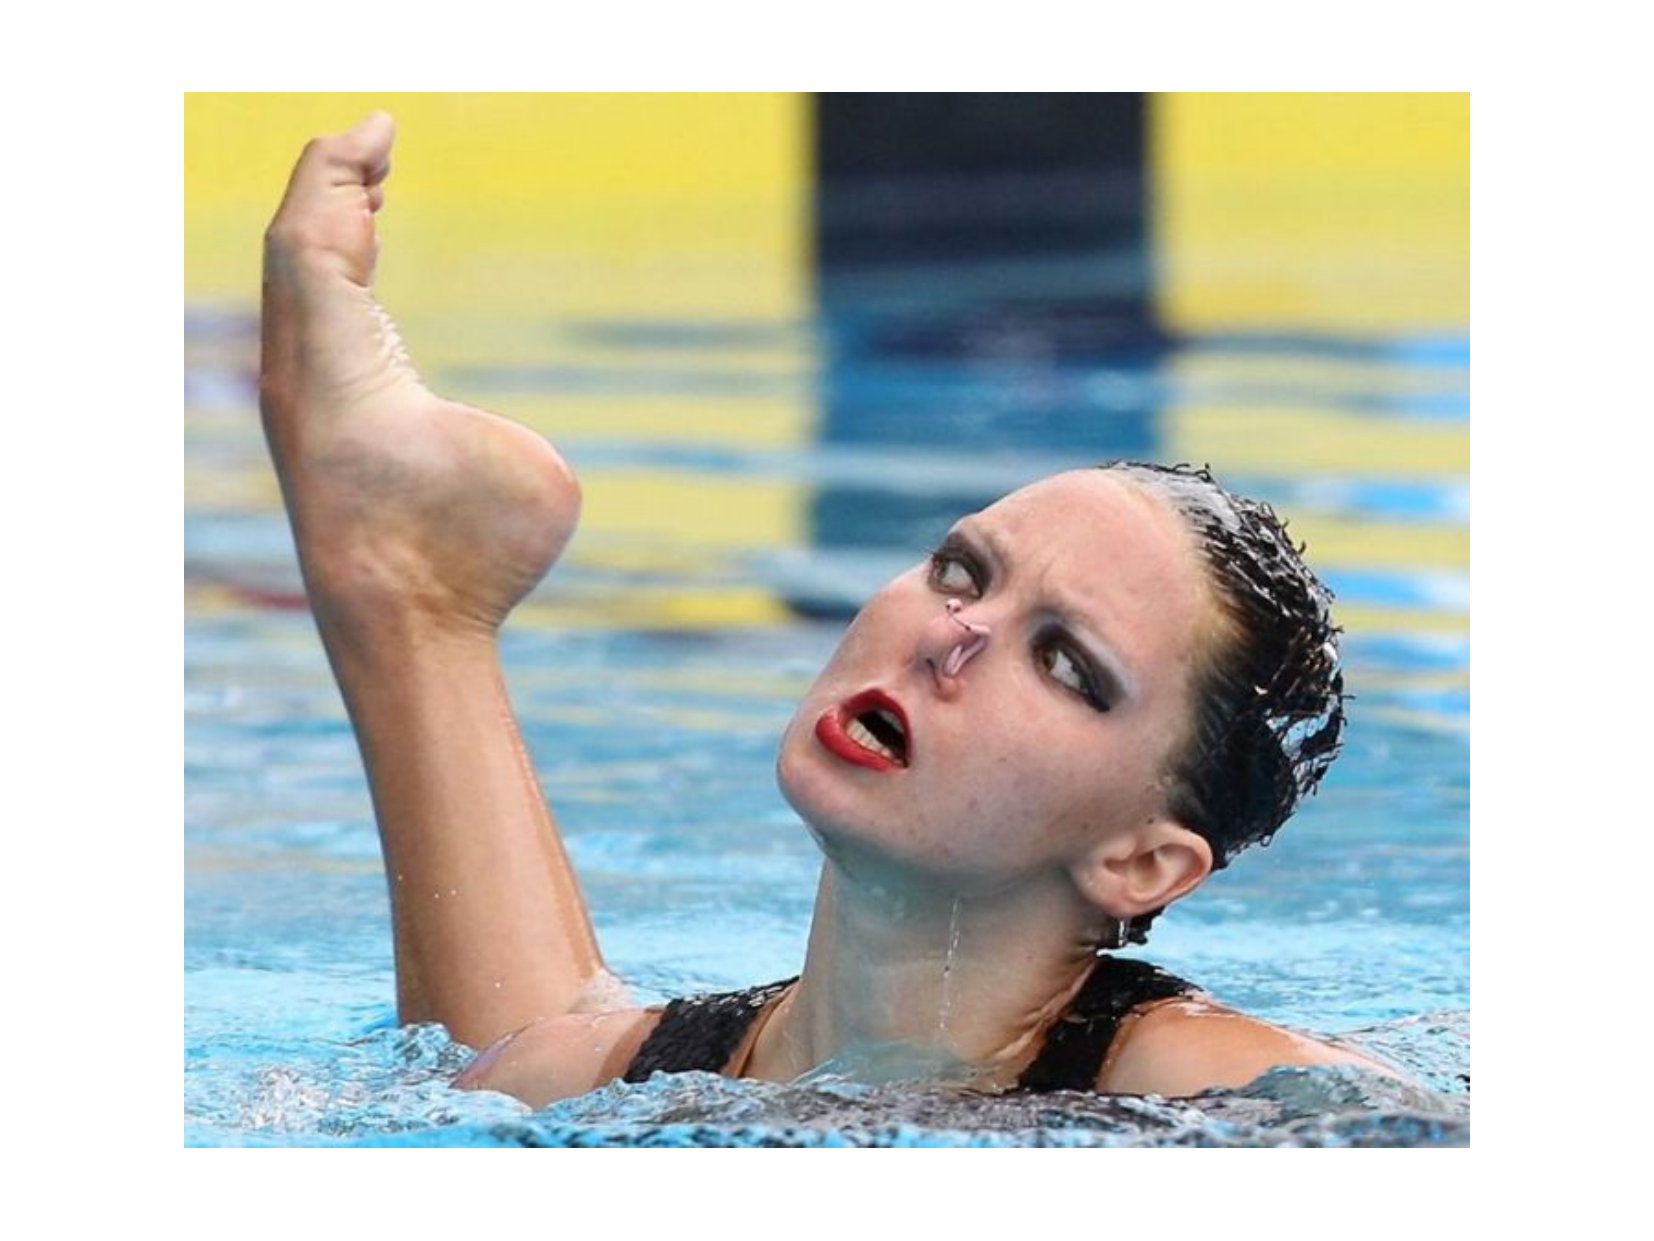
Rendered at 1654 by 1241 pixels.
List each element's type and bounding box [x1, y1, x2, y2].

picture [184, 92, 1470, 1149]
